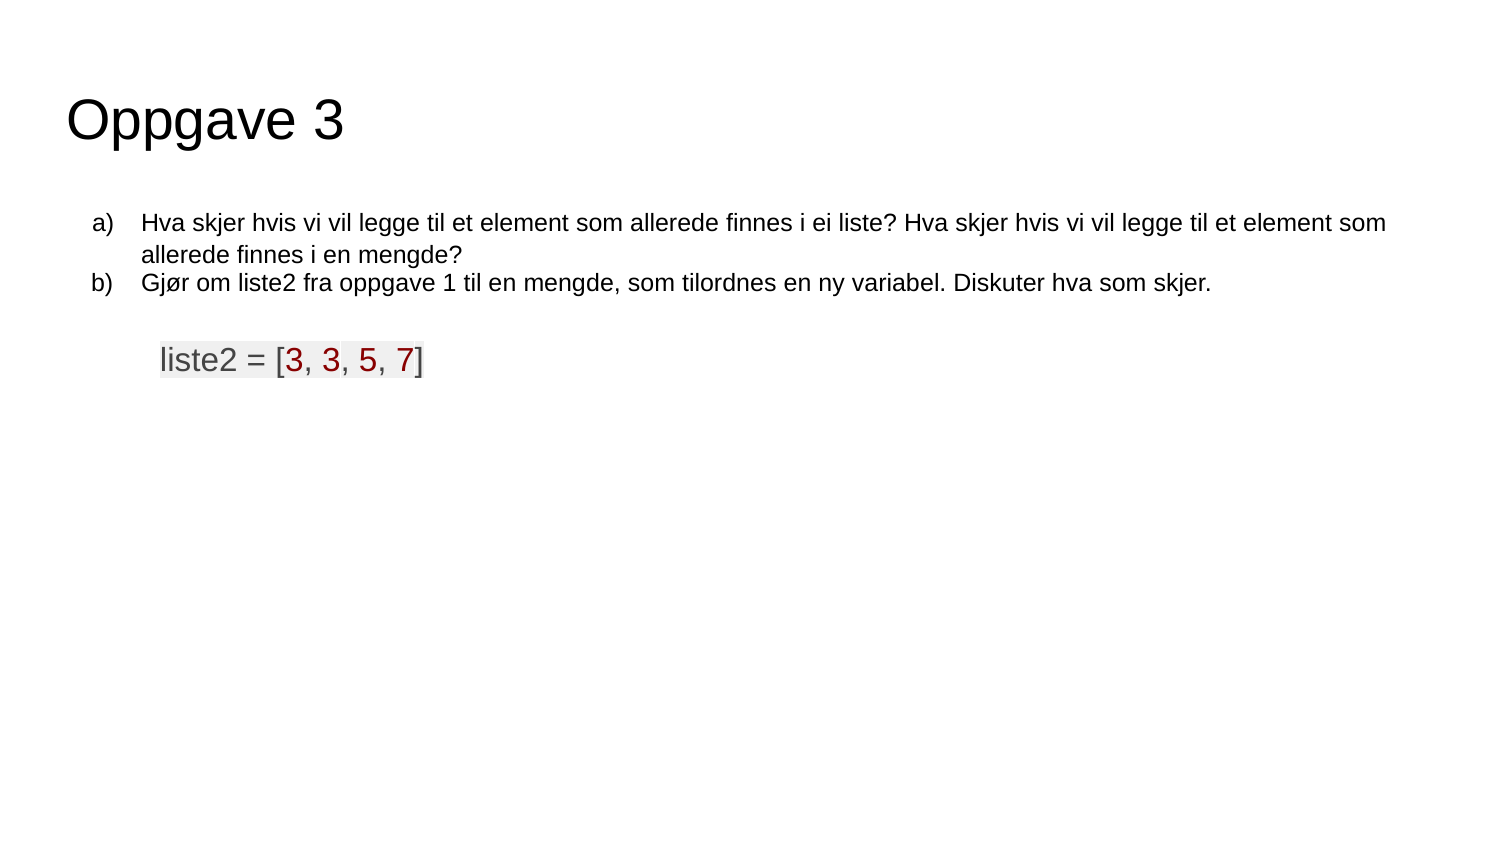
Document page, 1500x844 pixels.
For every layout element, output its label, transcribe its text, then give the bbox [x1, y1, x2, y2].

title Oppgave 3 [51, 72, 1449, 167]
text_box liste2 = [3, 3, 5, 7] [144, 316, 637, 393]
list Hva skjer hvis vi vil legge til et element som allerede finnes i ei liste? Hva skjer hvis vi vil legge til et element som allerede finnes i en mengde? Gjør om liste2 fra oppgave 1 til en mengde, som tilordnes en ny variabel. Diskuter hva som skjer. [51, 189, 1449, 750]
